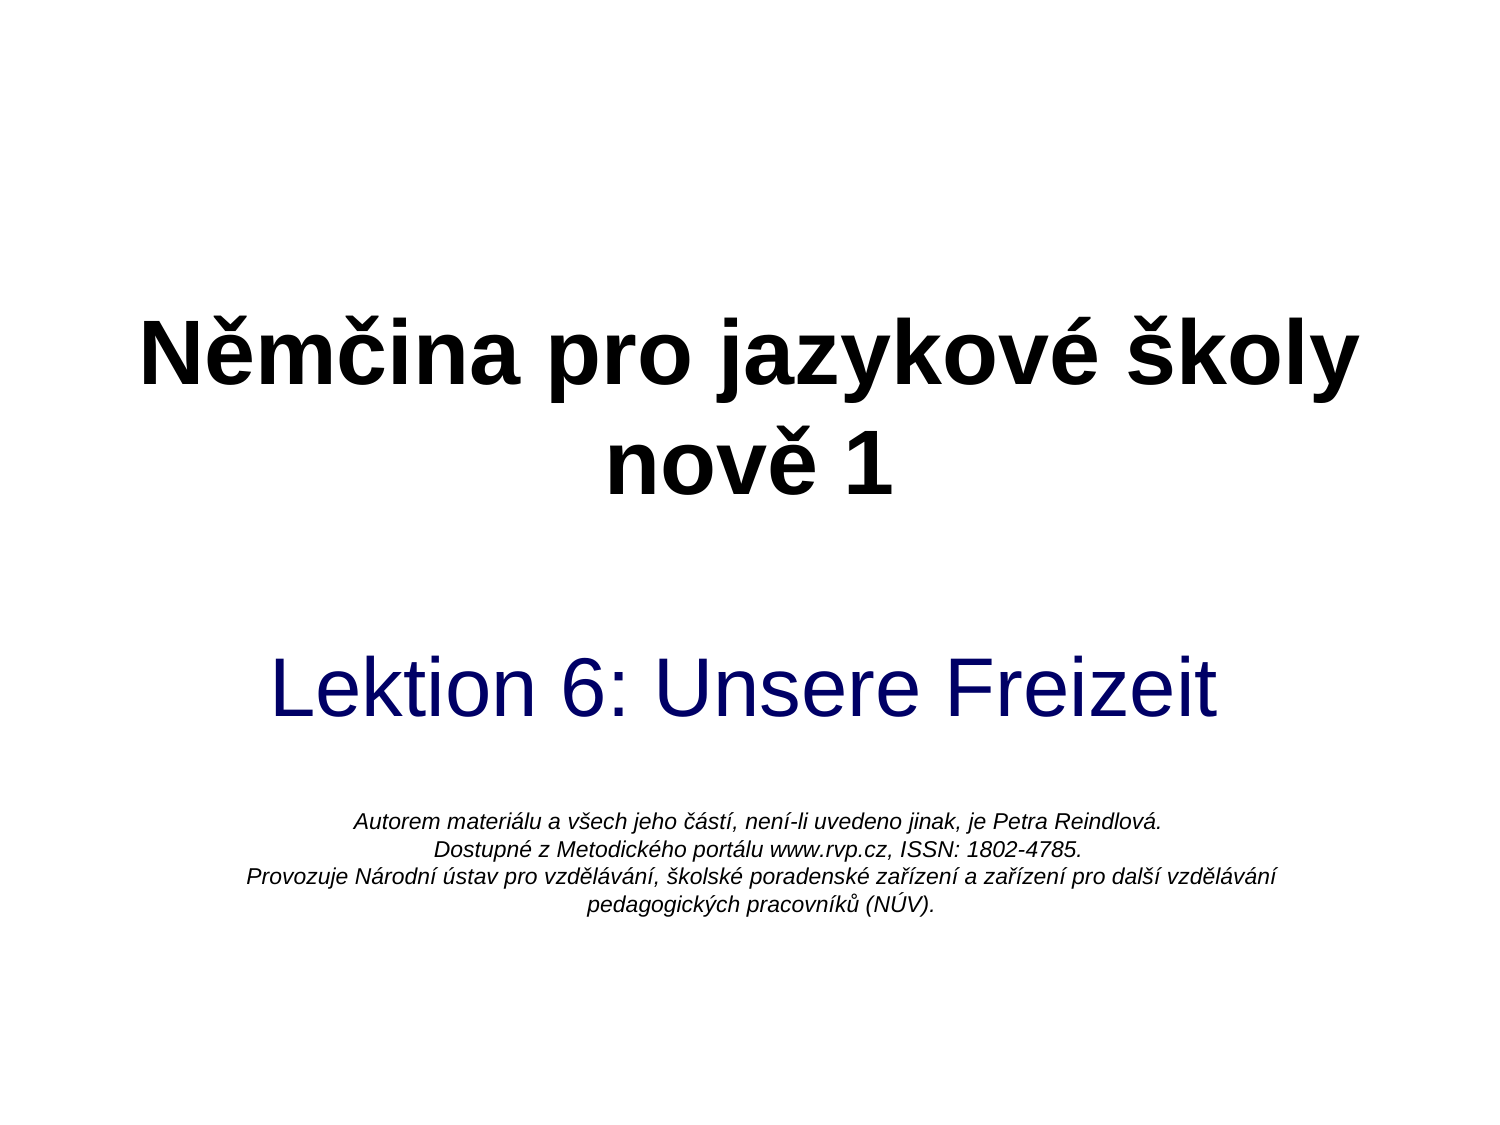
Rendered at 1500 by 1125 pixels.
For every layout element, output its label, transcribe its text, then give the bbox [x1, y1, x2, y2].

text_box Lektion 6: Unsere Freizeit Autorem materiálu a všech jeho částí, není-li uvedeno jinak, je Petra Reindlová. Dostupné z Metodického portálu www.rvp.cz, ISSN: 1802-4785. Provozuje Národní ústav pro vzdělávání, školské poradenské zařízení a zařízení pro další vzdělávání pedagogických pracovníků (NÚV). [183, 637, 1306, 955]
title Němčina pro jazykové školy nově 1 [112, 267, 1388, 539]
